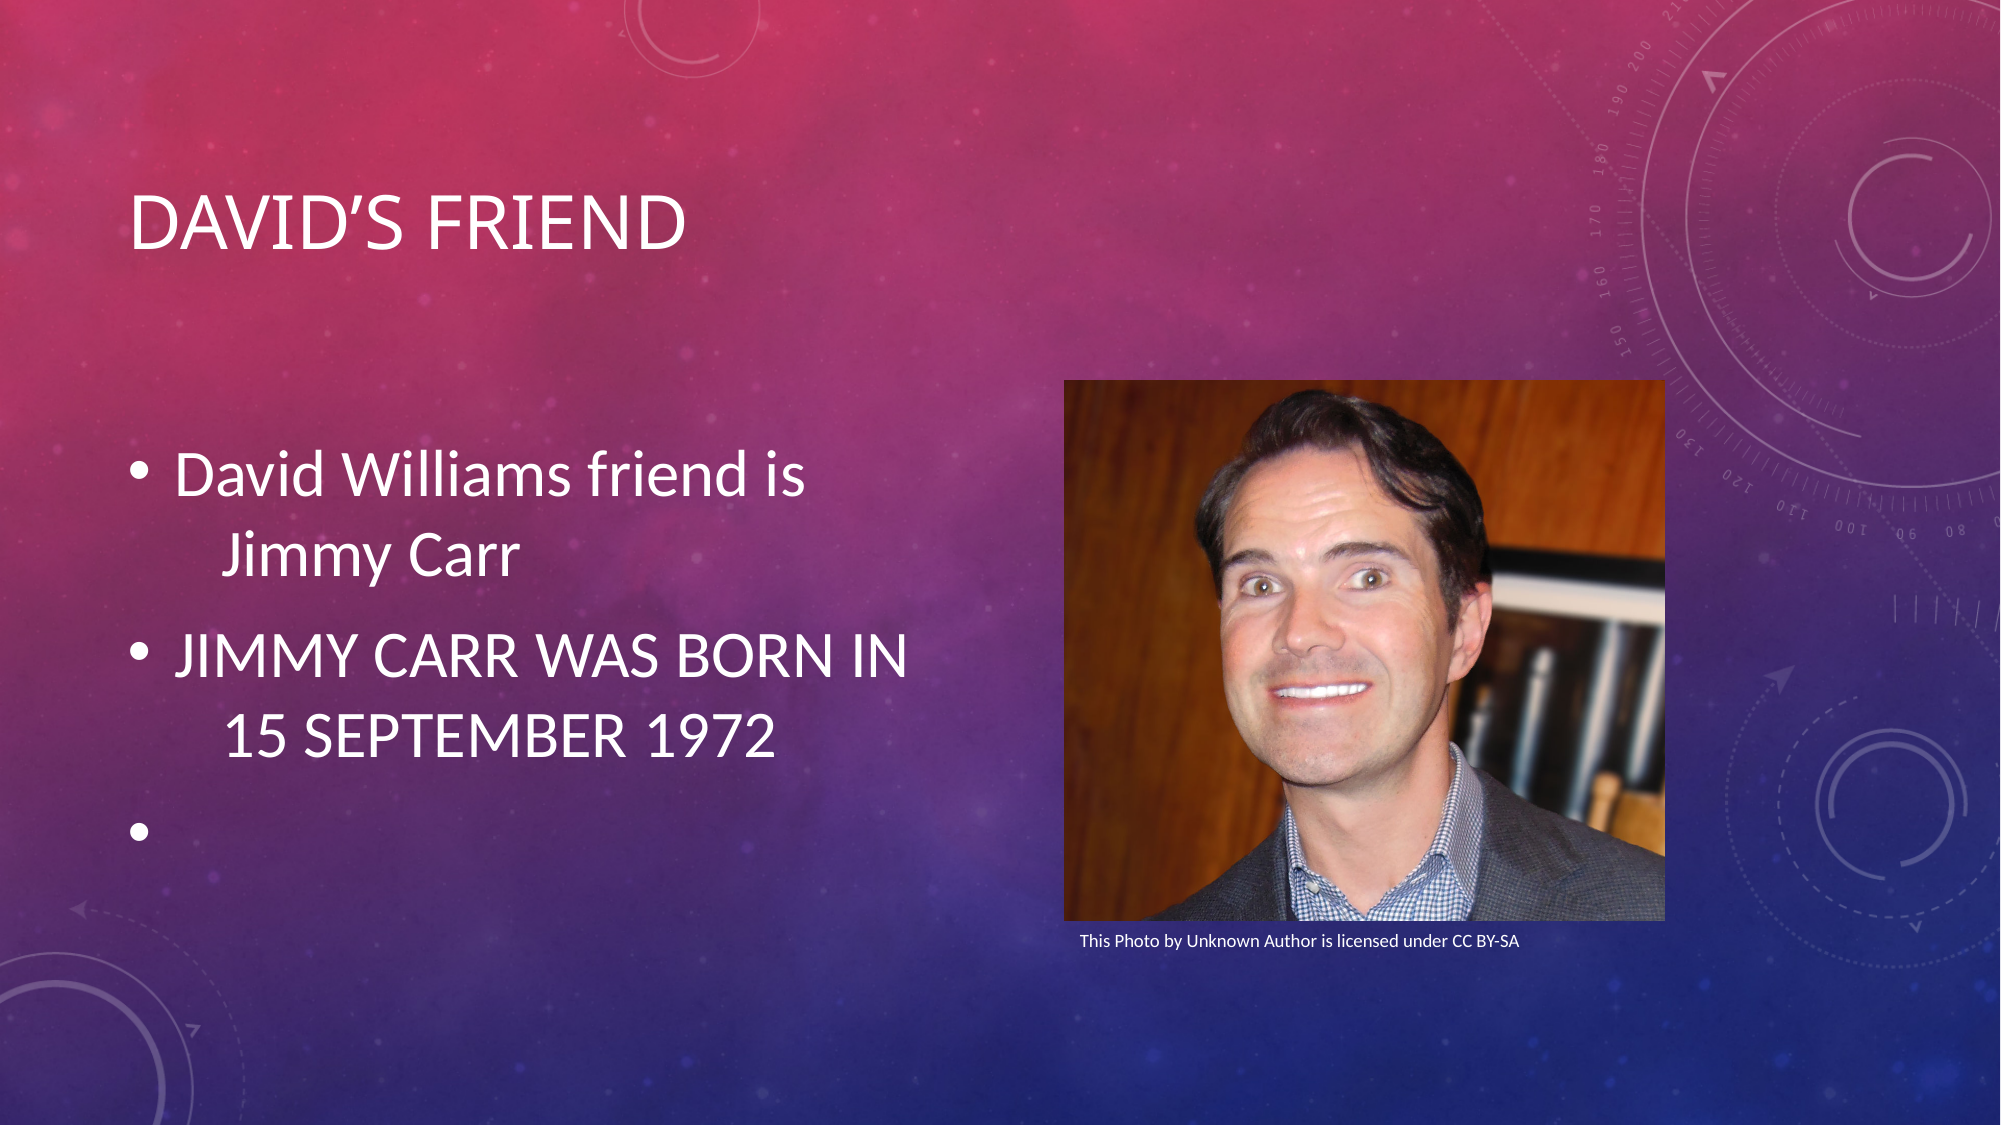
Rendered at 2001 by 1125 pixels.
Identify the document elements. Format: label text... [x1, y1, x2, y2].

list David Williams friend is Jimmy Carr JIMMY CARR WAS BORN IN 15 SEPTEMBER 1972 [112, 351, 932, 950]
title David’s friend [112, 99, 1775, 339]
picture [1064, 380, 1665, 920]
text_box This Photo by Unknown Author is licensed under CC BY-SA [1064, 920, 1665, 959]
